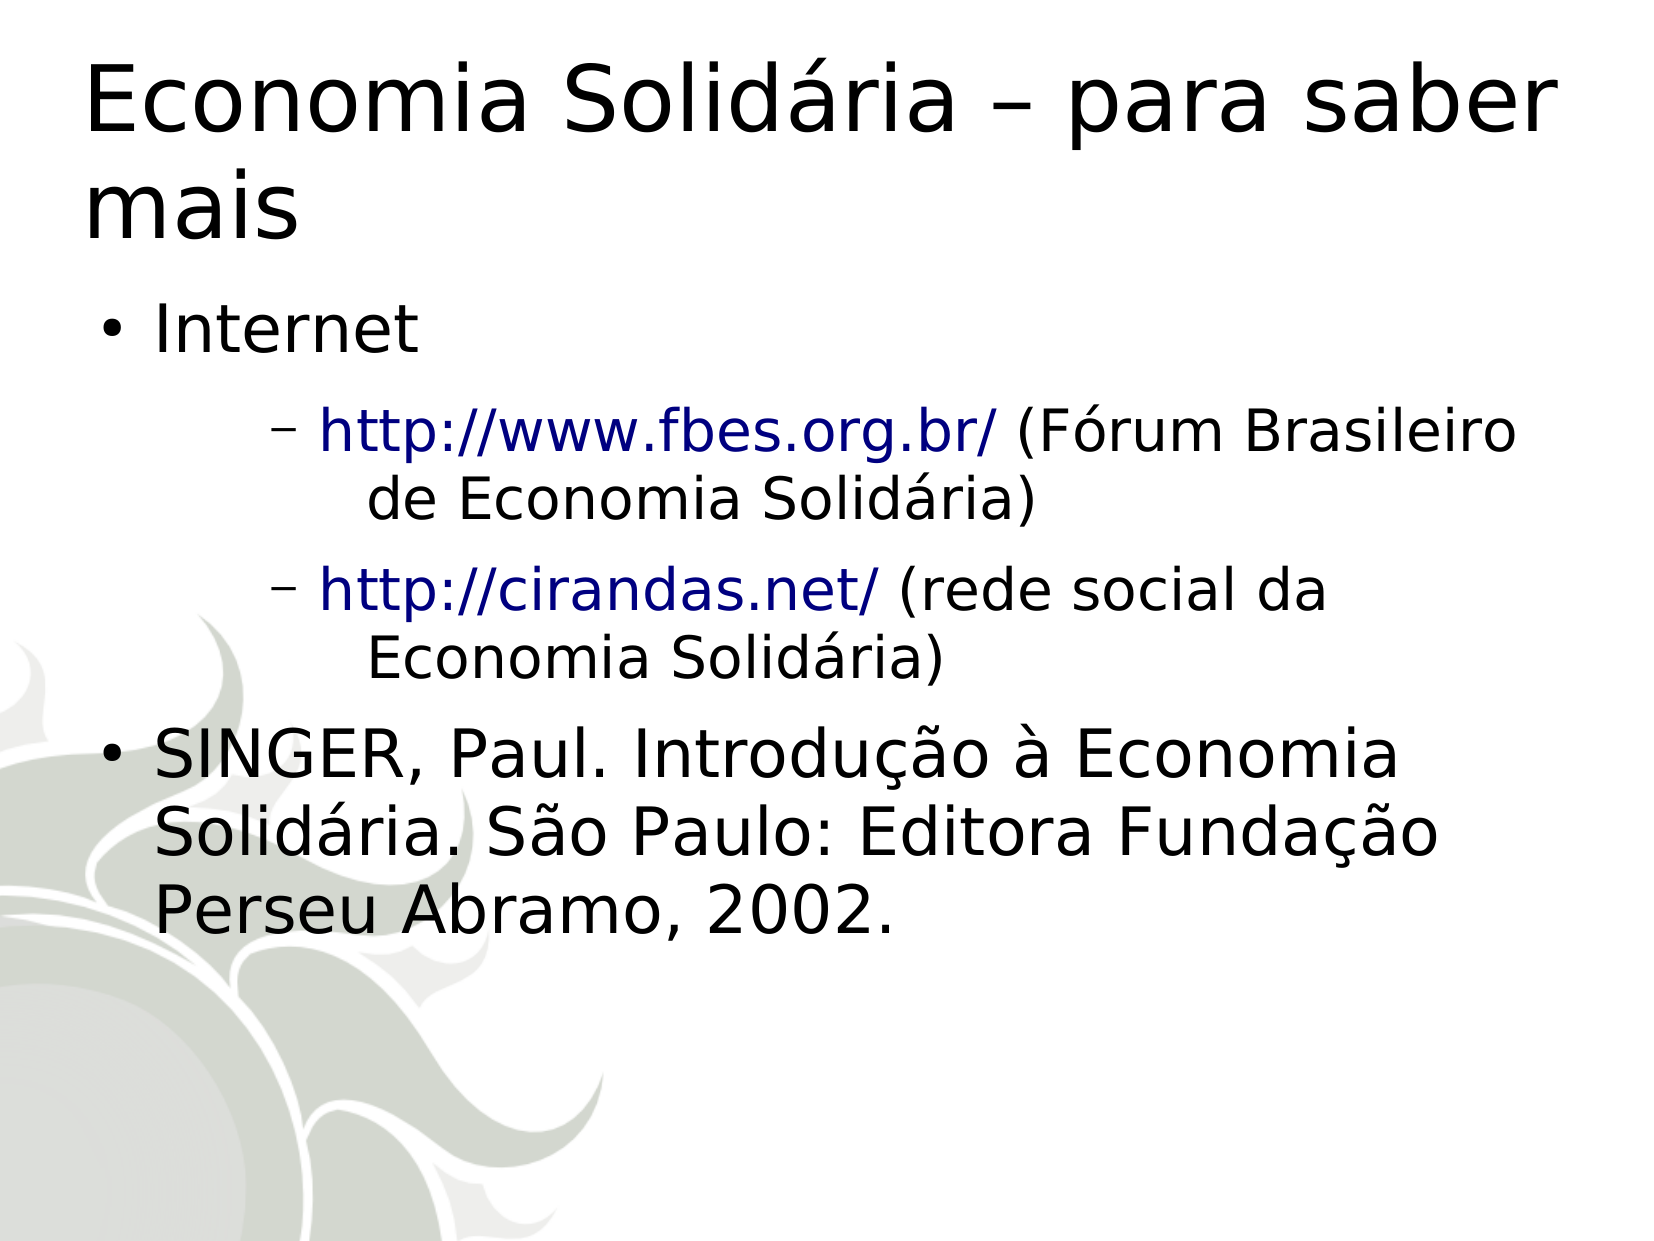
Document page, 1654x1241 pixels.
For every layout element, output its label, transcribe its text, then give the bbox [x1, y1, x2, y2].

list Internet http://www.fbes.org.br/ (Fórum Brasileiro de Economia Solidária) http://cirandas.net/ (rede social da Economia Solidária) SINGER, Paul. Introdução à Economia Solidária. São Paulo: Editora Fundação Perseu Abramo, 2002. [82, 290, 1571, 1094]
title Economia Solidária – para saber mais [82, 45, 1571, 261]
picture [0, 555, 644, 1241]
